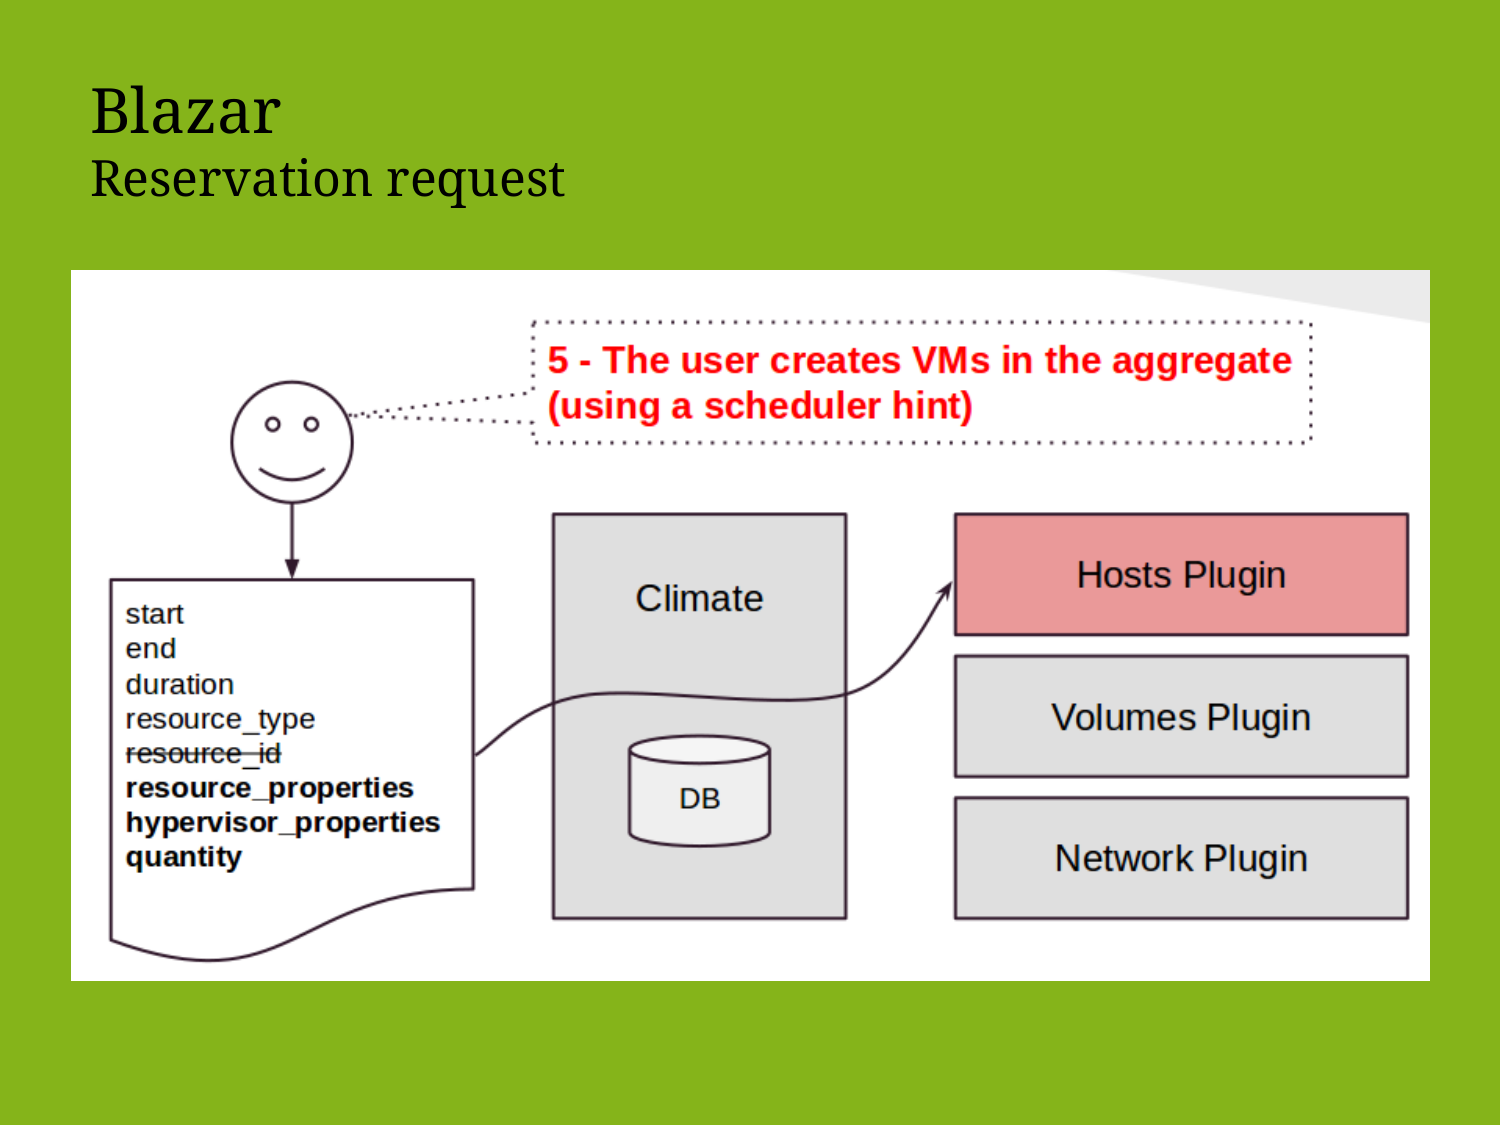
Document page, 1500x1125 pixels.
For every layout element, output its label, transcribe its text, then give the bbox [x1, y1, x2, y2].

title Blazar Reservation request [75, 45, 1426, 233]
picture [71, 270, 1430, 981]
